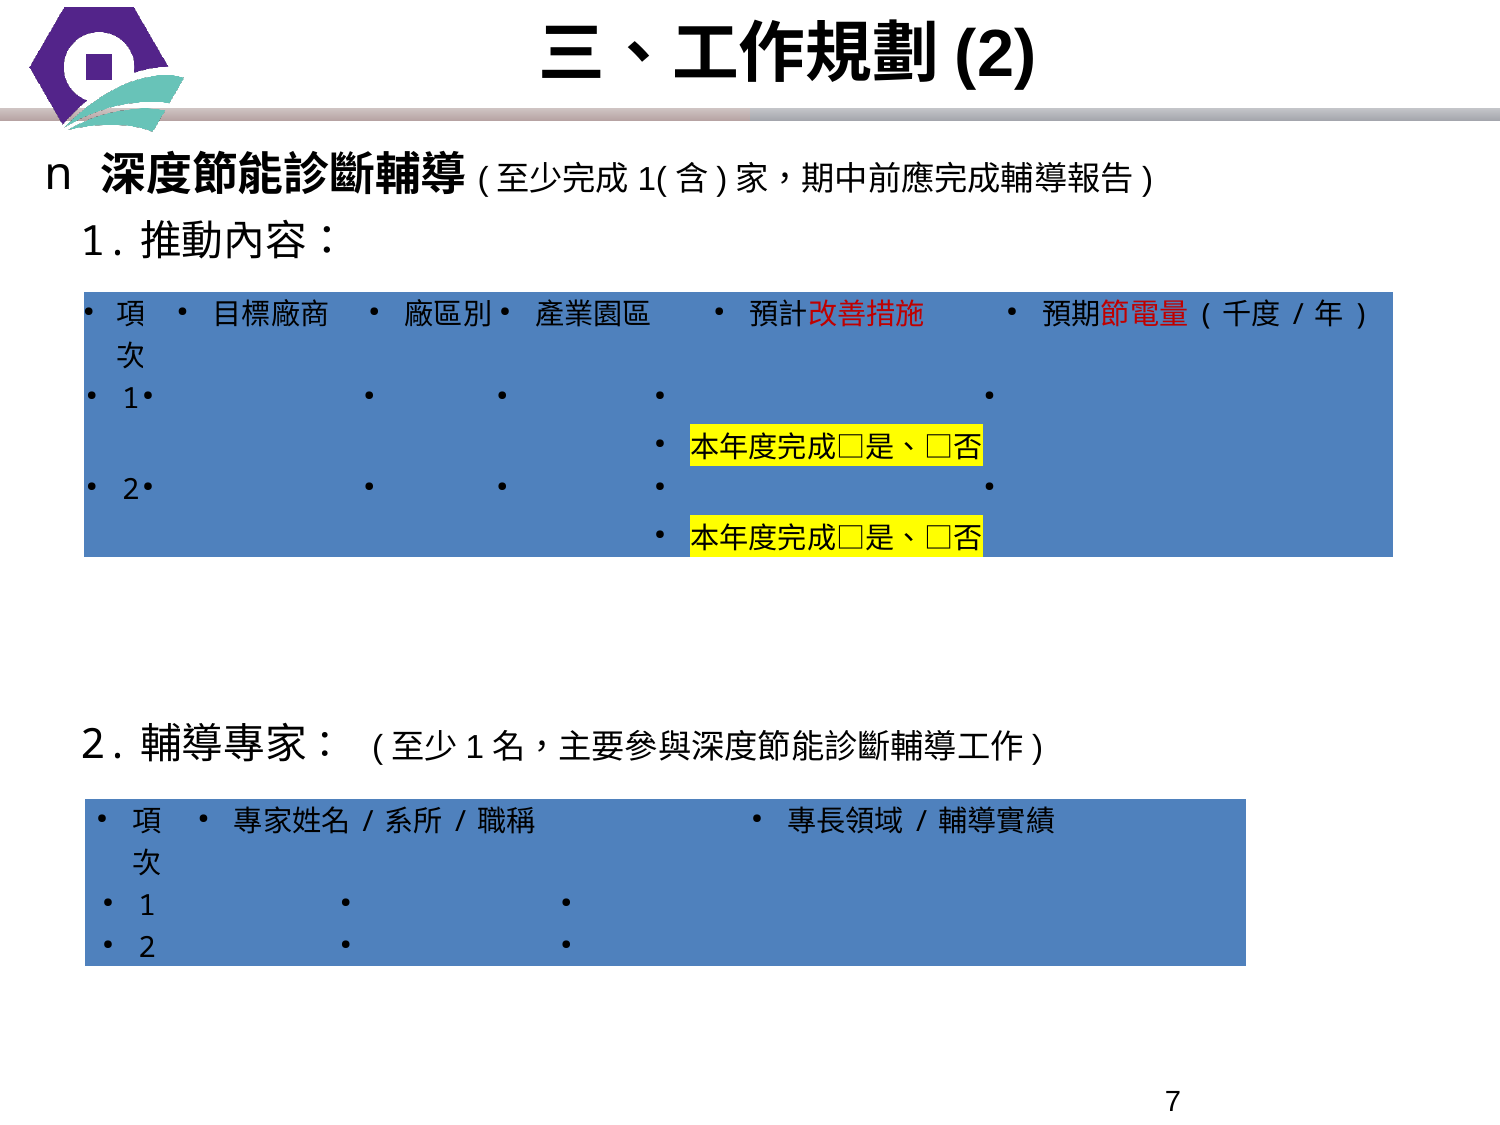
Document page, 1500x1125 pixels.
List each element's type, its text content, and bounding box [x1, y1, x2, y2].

table_header 項次 [84, 292, 143, 375]
table_cell 本年度完成□是、□否 [655, 466, 984, 557]
table_cell 2 [85, 924, 173, 966]
text_box 2.輔導專家： (至少1名，主要參與深度節能診斷輔導工作) [64, 709, 1140, 776]
text_box 三、工作規劃(2) [0, 19, 1500, 97]
table_header 專家姓名/系所/職稱 [173, 799, 561, 882]
table_cell 本年度完成□是、□否 [655, 375, 984, 466]
table_header 廠區別 [364, 292, 497, 375]
table_header 預計改善措施 [655, 292, 984, 375]
table_cell [173, 924, 561, 966]
table_cell [497, 466, 655, 557]
table_cell [497, 375, 655, 466]
table_header 項次 [85, 799, 173, 882]
text_box 深度節能診斷輔導(至少完成1(含)家，期中前應完成輔導報告) [29, 137, 1471, 207]
table_cell [364, 375, 497, 466]
table_cell 1 [84, 375, 143, 466]
table_header 產業園區 [497, 292, 655, 375]
table_cell 2 [84, 466, 143, 557]
table_cell [143, 375, 364, 466]
table_header 目標廠商 [143, 292, 364, 375]
table_cell [364, 466, 497, 557]
table_cell [143, 466, 364, 557]
table_cell 1 [85, 882, 173, 924]
table_cell [984, 466, 1393, 557]
text_box 1.推動內容： [64, 206, 940, 273]
table_cell [561, 924, 1246, 966]
table_header 專長領域/輔導實績 [561, 799, 1246, 882]
table_cell [173, 882, 561, 924]
table_cell [984, 375, 1393, 466]
table_header 預期節電量(千度/年) [984, 292, 1393, 375]
table_cell [561, 882, 1246, 924]
